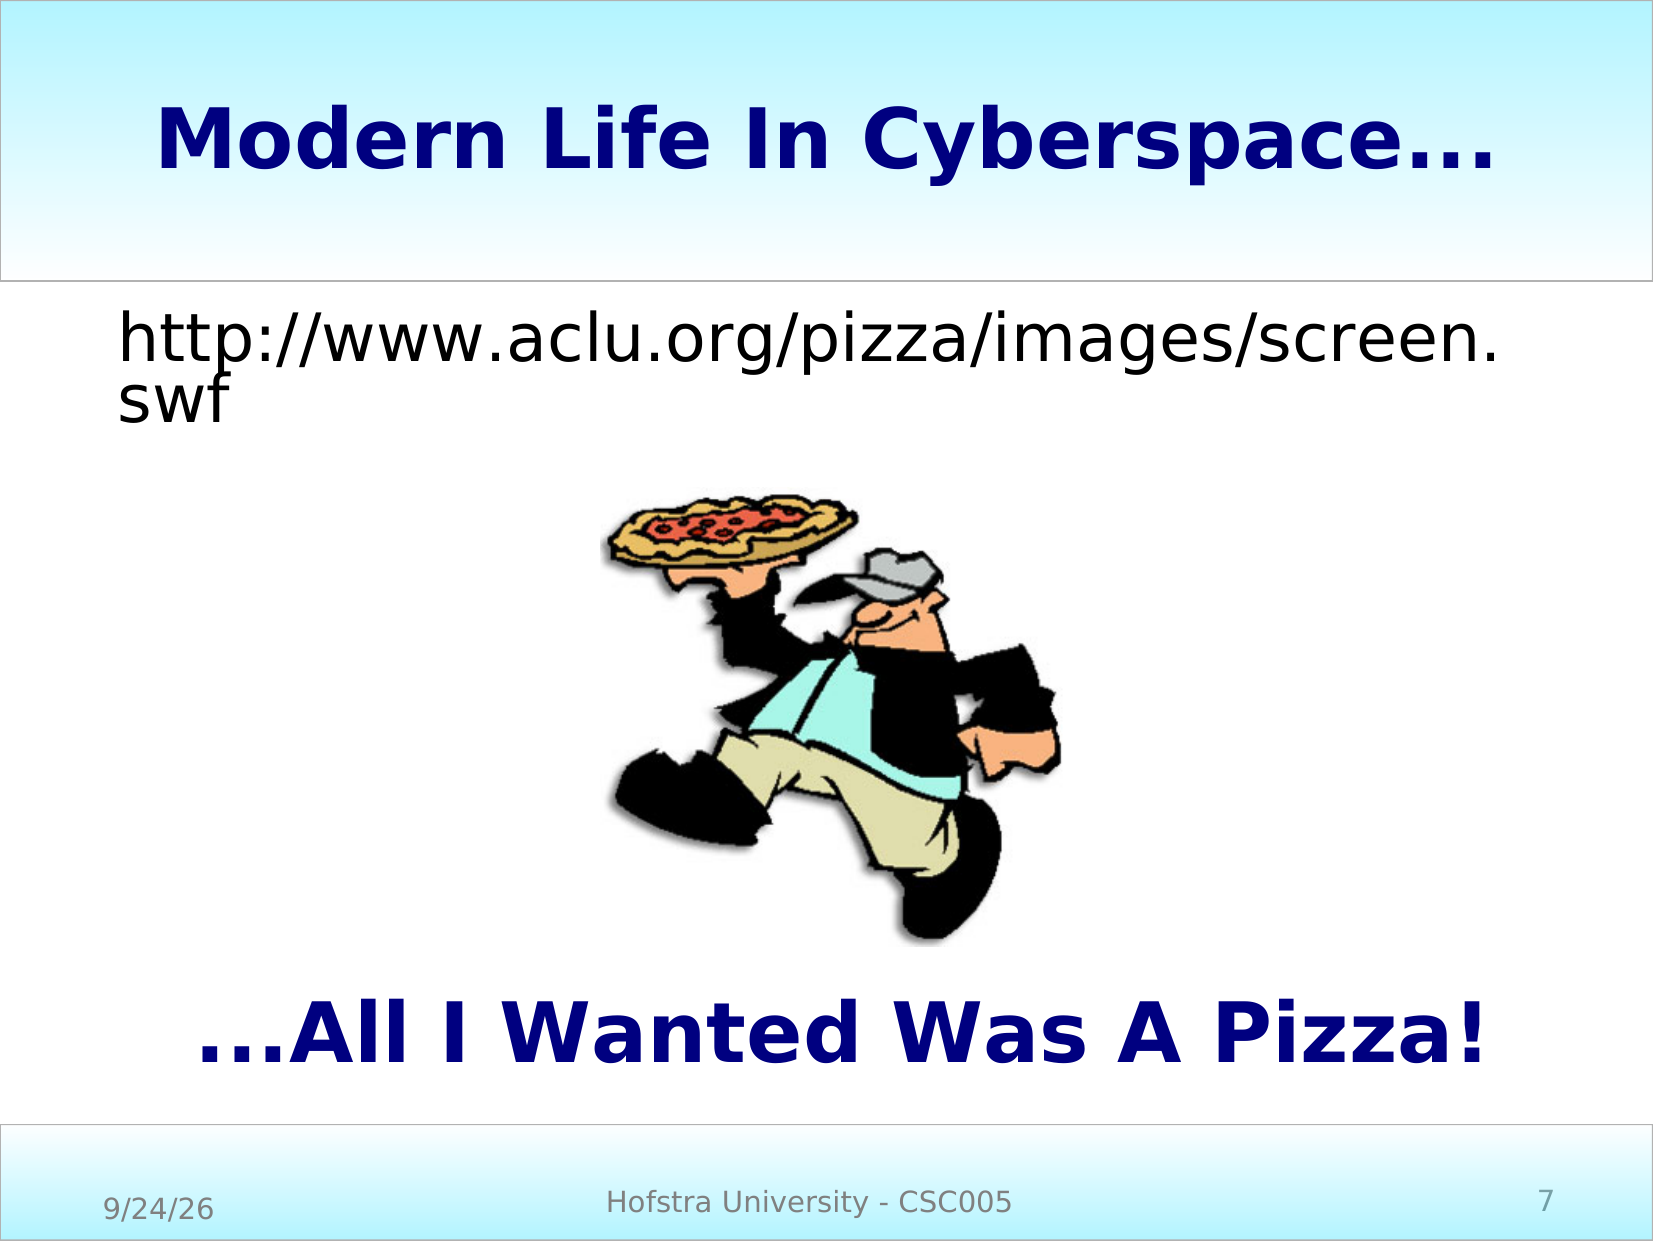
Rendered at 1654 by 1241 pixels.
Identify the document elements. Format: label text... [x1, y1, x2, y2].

list http://www.aclu.org/pizza/images/screen.swf [117, 300, 1523, 442]
title Modern Life In Cyberspace... [78, 77, 1577, 203]
picture [600, 487, 1069, 947]
text_box ...All I Wanted Was A Pizza! [150, 985, 1538, 1083]
